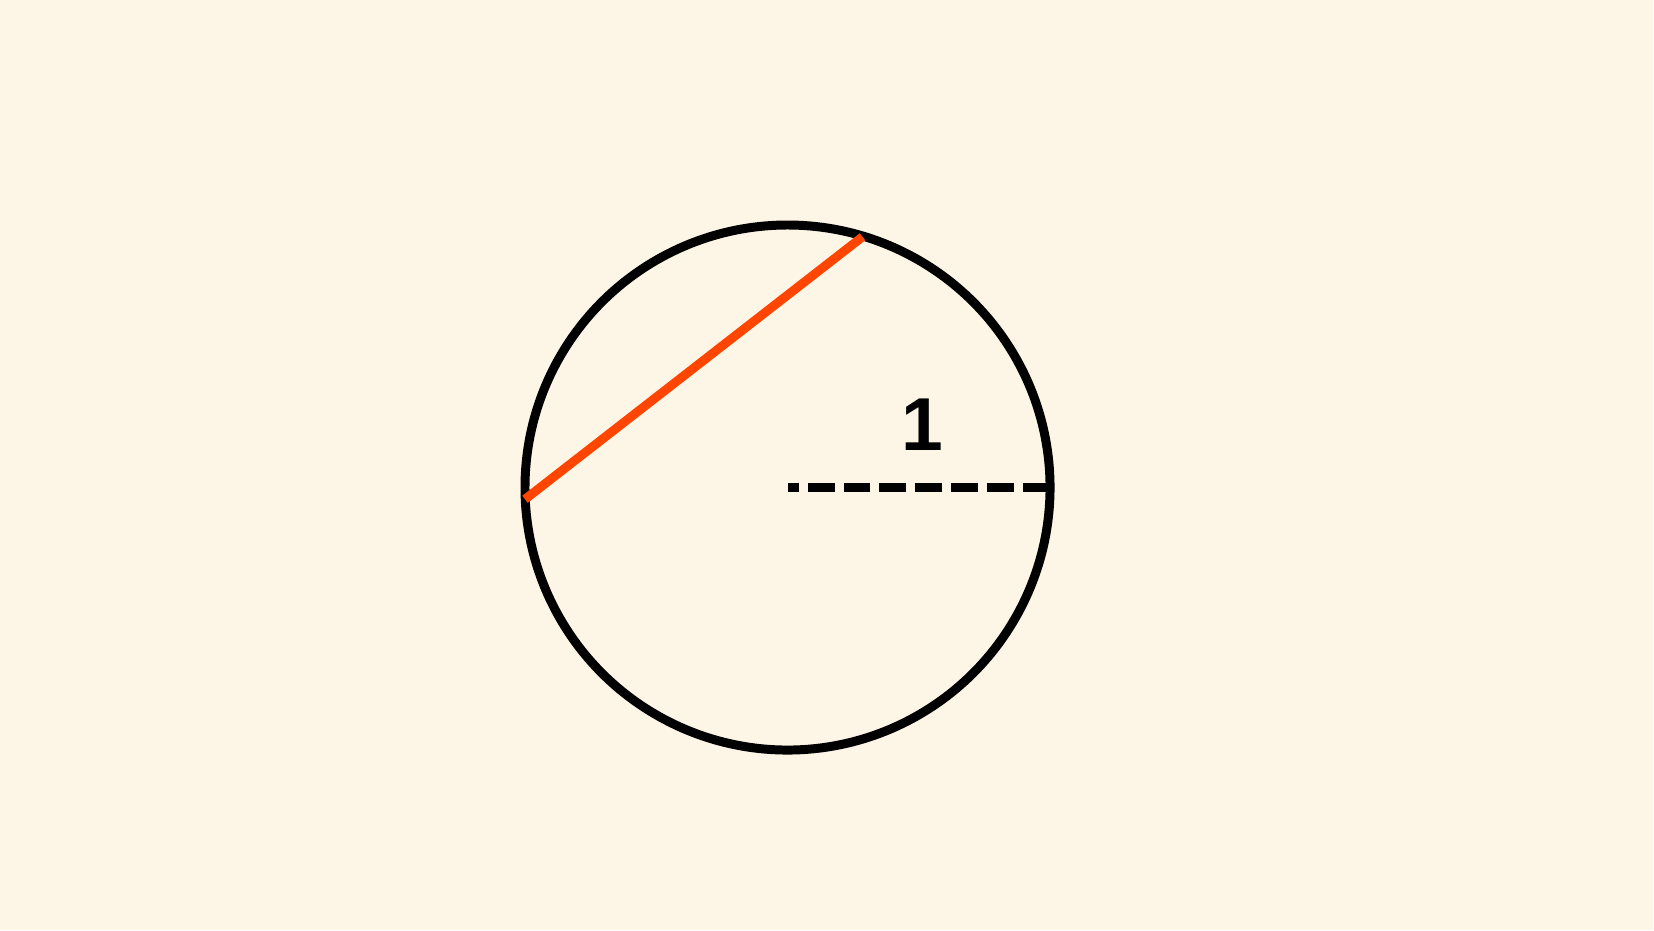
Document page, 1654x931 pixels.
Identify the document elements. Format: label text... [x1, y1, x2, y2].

text_box 1 [887, 375, 959, 512]
